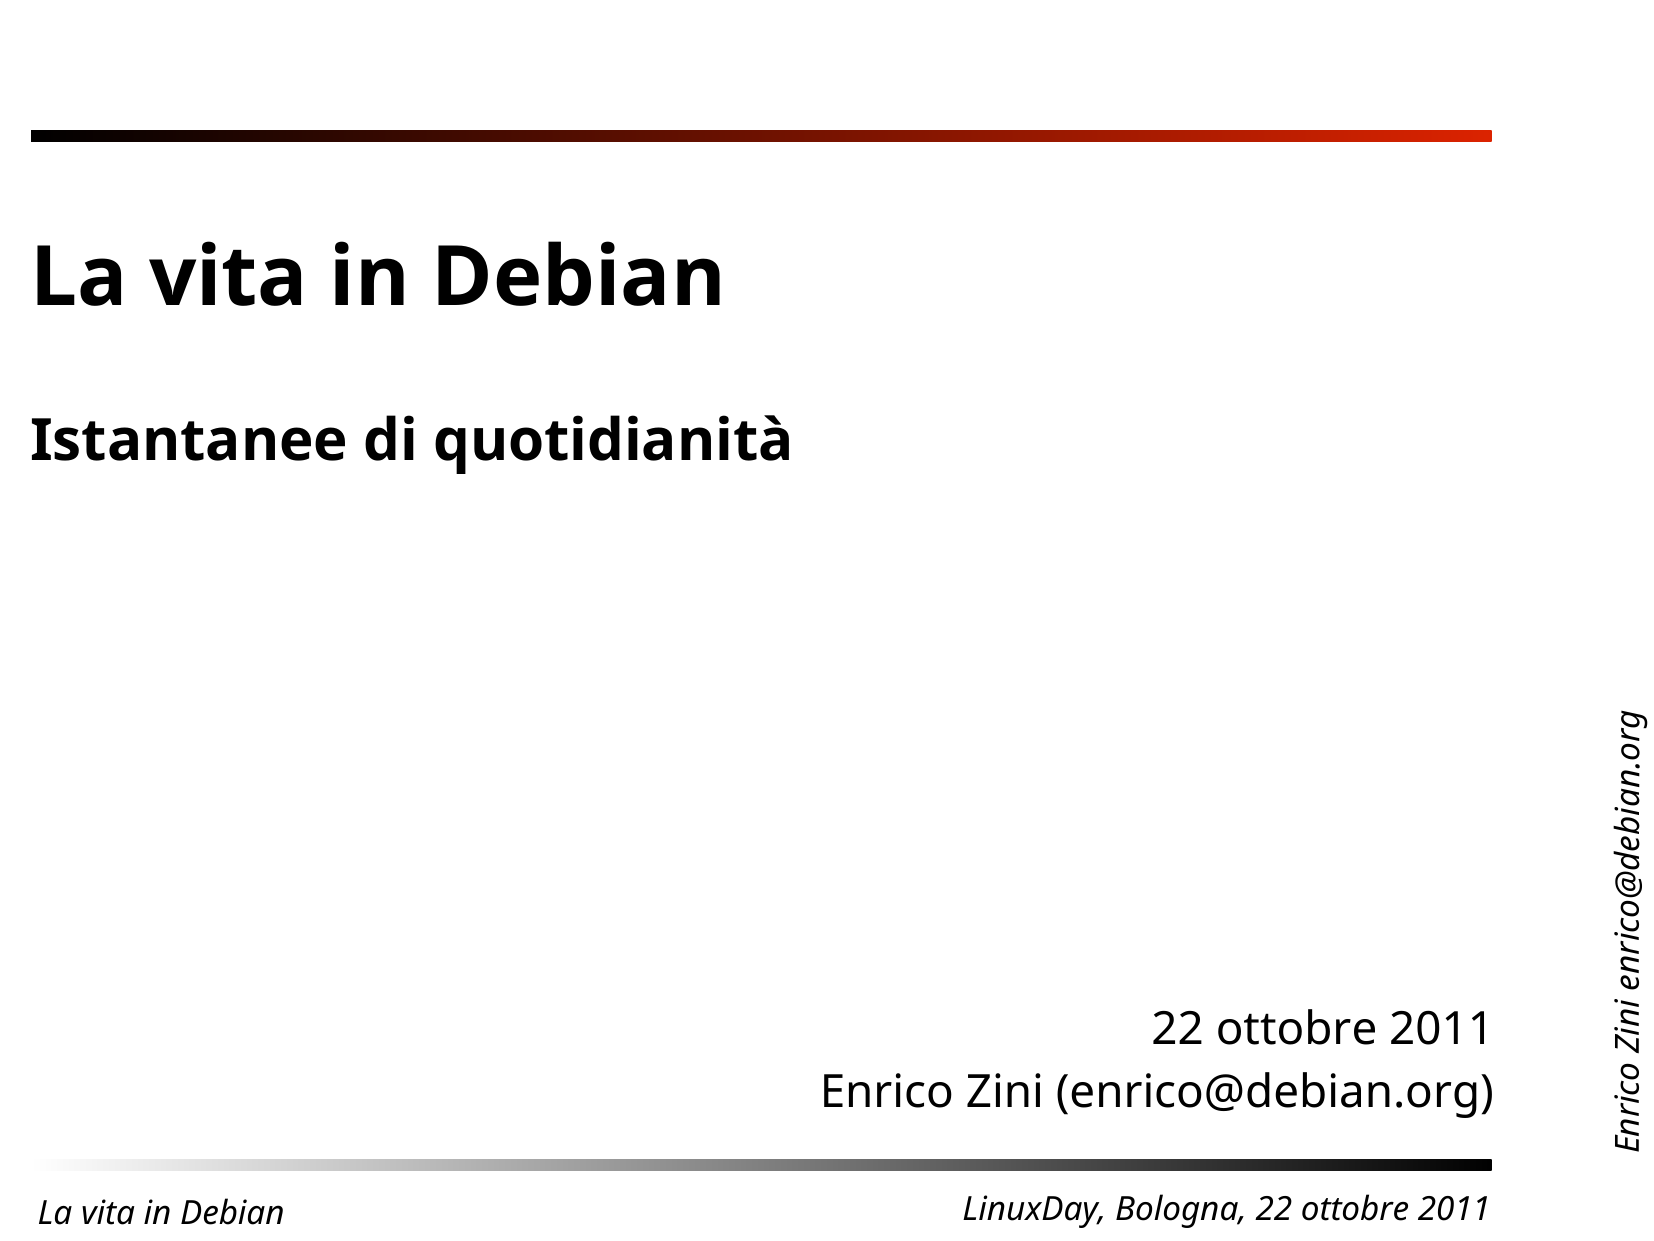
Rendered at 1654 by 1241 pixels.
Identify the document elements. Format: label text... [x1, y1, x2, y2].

text_box La vita in Debian Istantanee di quotidianità [30, 216, 1495, 466]
text_box 22 ottobre 2011 Enrico Zini (enrico@debian.org) [624, 933, 1495, 1154]
